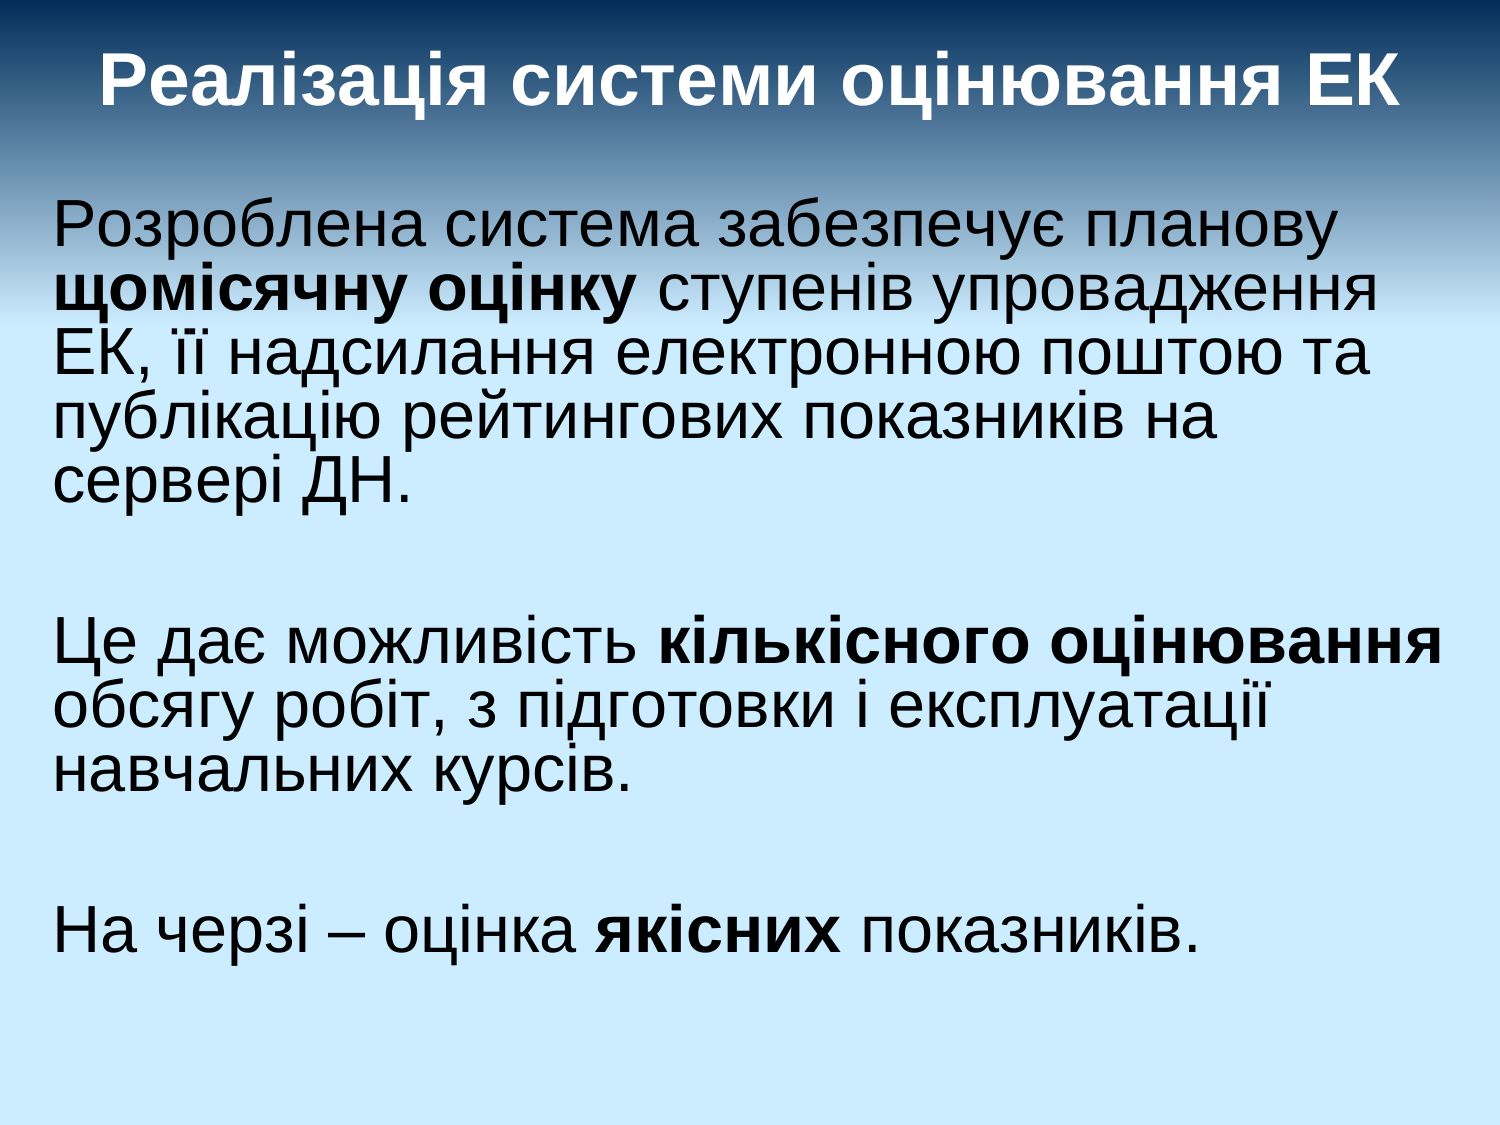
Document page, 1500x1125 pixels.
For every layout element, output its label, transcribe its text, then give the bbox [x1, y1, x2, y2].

title Реалізація системи оцінювання ЕК [24, 22, 1476, 128]
list Розроблена система забезпечує планову щомісячну оцінку ступенів упровадження ЕК, її надсилання електронною поштою та публікацію рейтингових показників на сервері ДН. Це дає можливість кількісного оцінювання обсягу робіт, з підготовки і експлуатації навчальних курсів. На черзі – оцінка якісних показників. [37, 187, 1476, 1088]
